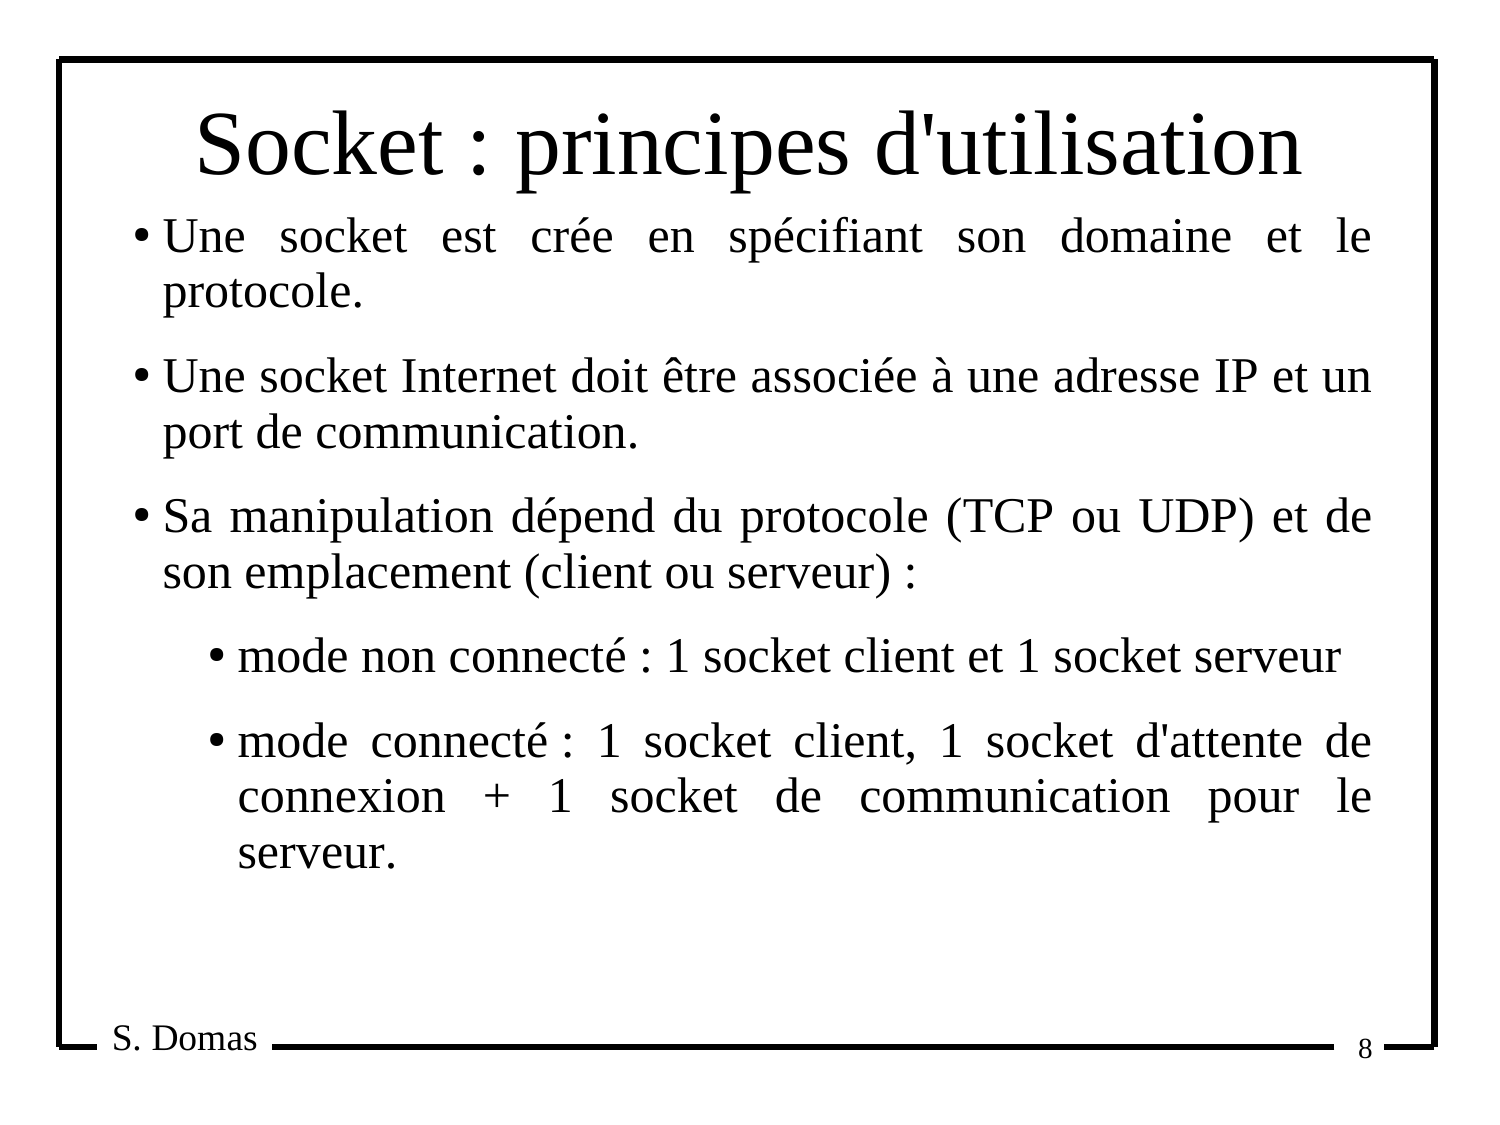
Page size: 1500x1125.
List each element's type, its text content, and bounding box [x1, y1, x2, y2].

text_box Une socket est crée en spécifiant son domaine et le protocole. Une socket Internet doit être associée à une adresse IP et un port de communication. Sa manipulation dépend du protocole (TCP ou UDP) et de son emplacement (client ou serveur) : mode non connecté : 1 socket client et 1 socket serveur mode connecté : 1 socket client, 1 socket d'attente de connexion + 1 socket de communication pour le serveur. [118, 238, 1388, 976]
text_box S. Domas [97, 1009, 273, 1067]
title Socket : principes d'utilisation [112, 49, 1388, 238]
